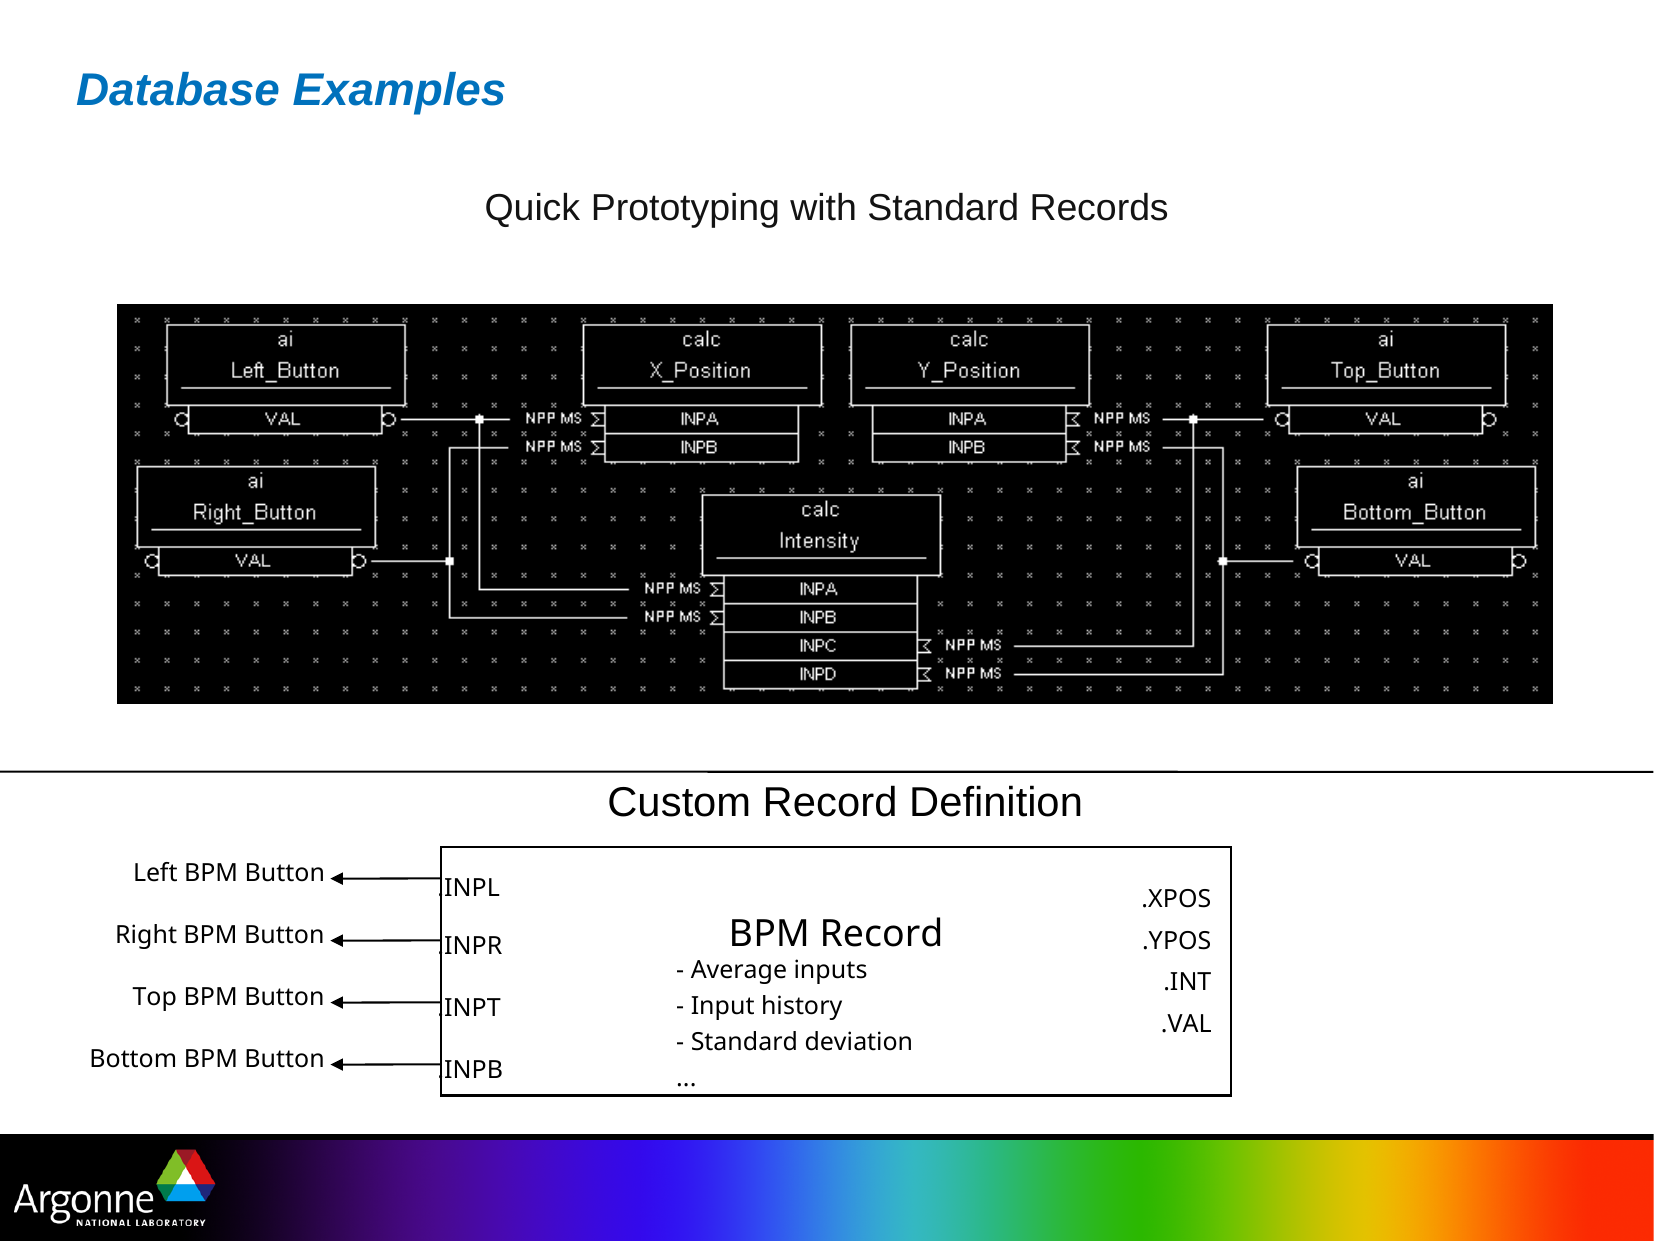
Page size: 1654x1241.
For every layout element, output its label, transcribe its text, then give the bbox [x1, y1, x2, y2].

text_box .VAL [1103, 997, 1227, 1048]
title Database Examples [61, 45, 1500, 123]
text_box .INT [1103, 956, 1227, 997]
text_box BPM Record [624, 898, 1048, 966]
text_box .INPR [422, 919, 589, 970]
text_box Custom Record Definition [442, 848, 1230, 853]
picture [117, 304, 1553, 704]
text_box Top BPM Button [82, 971, 340, 1021]
text_box .YPOS [1060, 914, 1227, 956]
text_box Left BPM Button [55, 847, 341, 897]
text_box .INPB [422, 1043, 589, 1094]
text_box Right BPM Button [82, 909, 340, 959]
text_box Bottom BPM Button [55, 1033, 341, 1084]
text_box .INPL [422, 861, 589, 912]
text_box Custom Record Definition [91, 773, 1599, 853]
text_box - Average inputs - Input history - Standard deviation ... [661, 954, 1103, 1099]
picture [0, 1134, 1654, 1241]
text_box .INPT [422, 981, 589, 1032]
text_box Quick Prototyping with Standard Records [73, 179, 1581, 237]
text_box .XPOS [1060, 873, 1227, 914]
